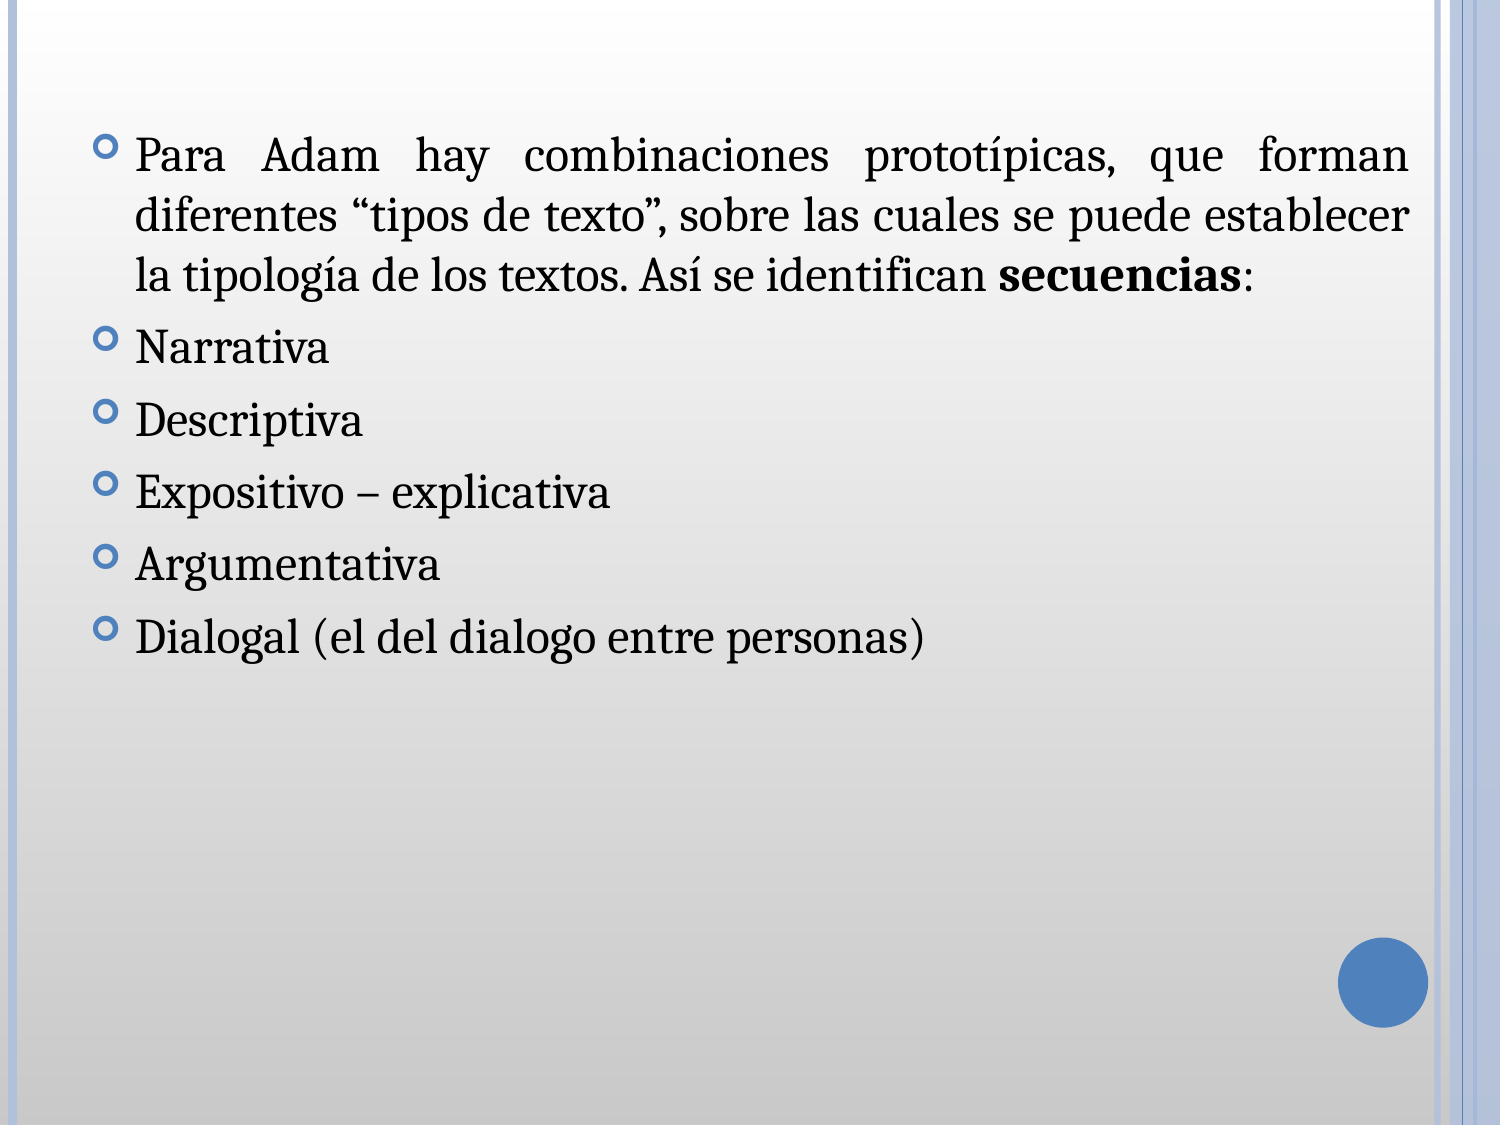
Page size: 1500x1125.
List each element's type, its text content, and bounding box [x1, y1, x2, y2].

list Para Adam hay combinaciones prototípicas, que forman diferentes “tipos de texto”, sobre las cuales se puede establecer la tipología de los textos. Así se identifican secuencias: Narrativa Descriptiva Expositivo – explicativa Argumentativa Dialogal (el del dialogo entre personas) [75, 113, 1426, 1005]
